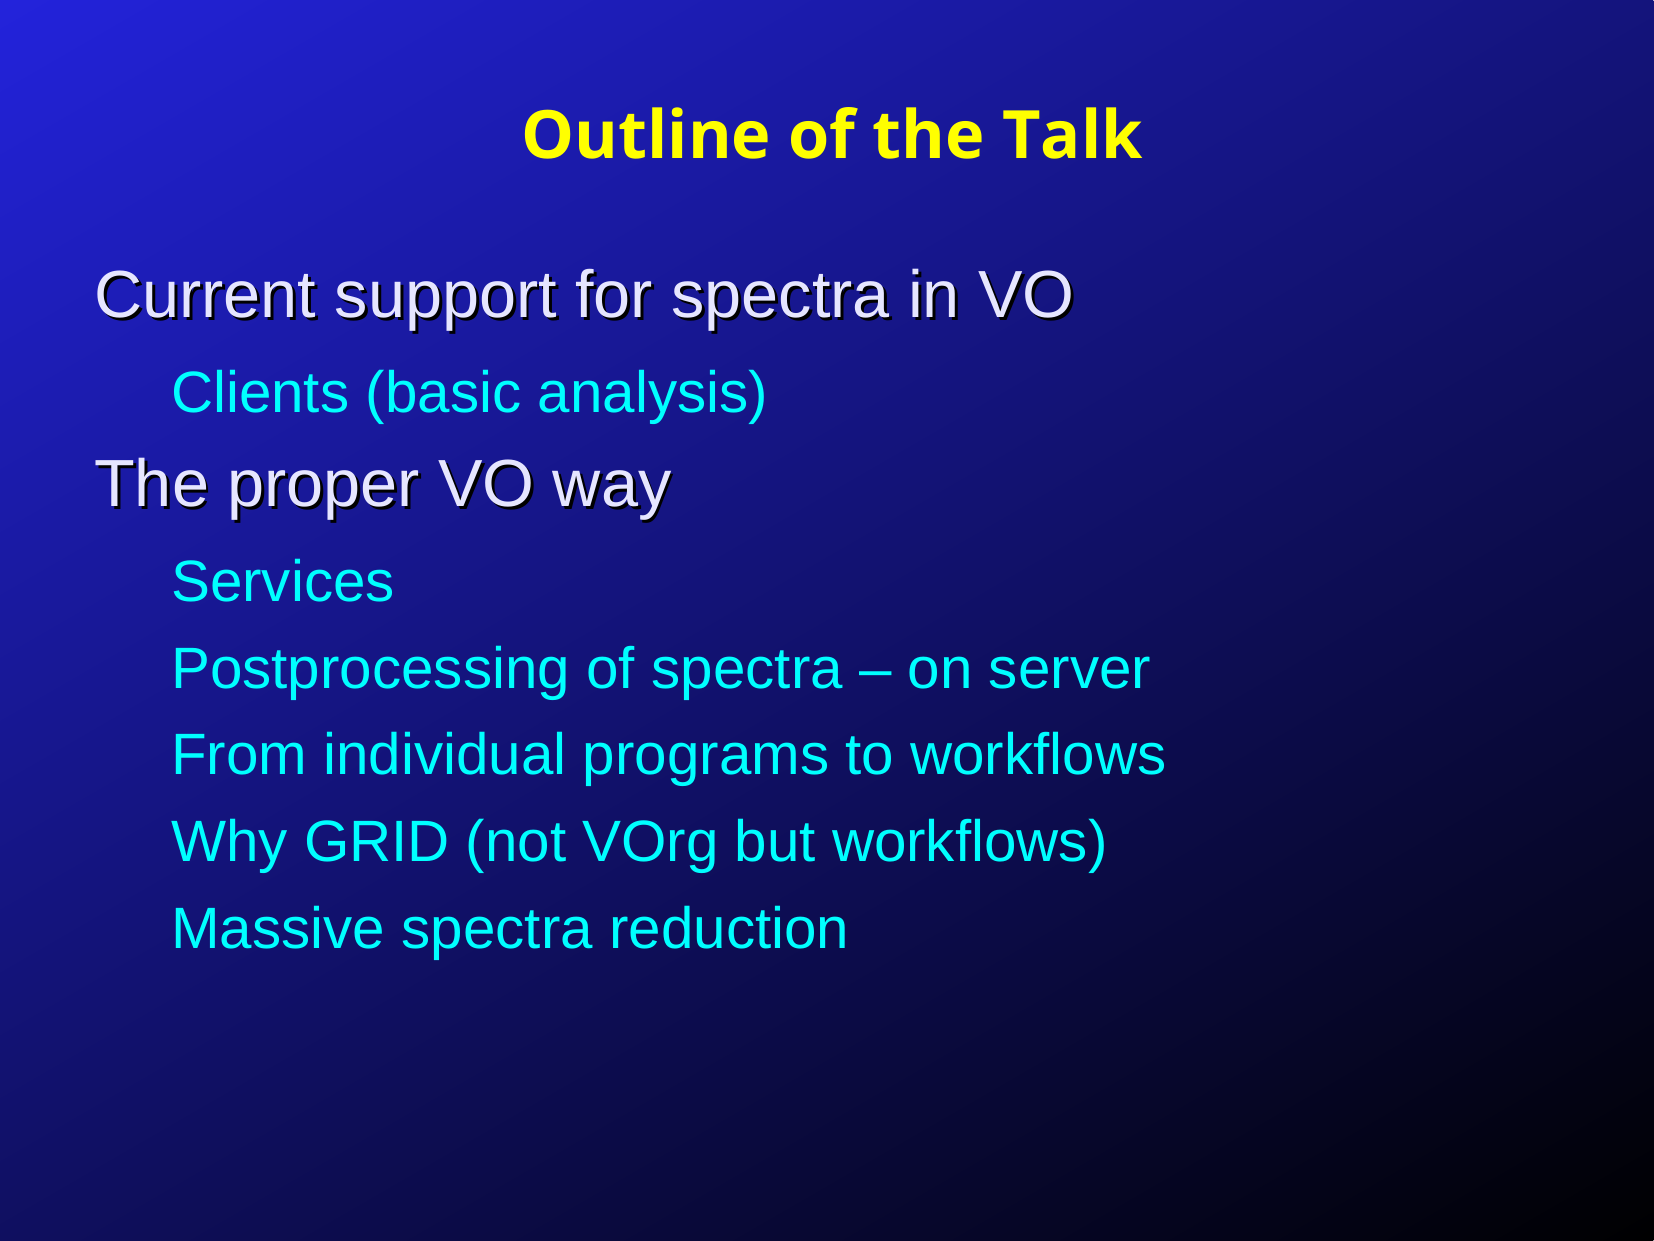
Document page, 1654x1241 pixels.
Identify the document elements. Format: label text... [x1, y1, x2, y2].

list Current support for spectra in VO Clients (basic analysis) The proper VO way Services Postprocessing of spectra – on server From individual programs to workflows Why GRID (not VOrg but workflows) Massive spectra reduction [76, 259, 1566, 1064]
title Outline of the Talk [88, 86, 1577, 178]
